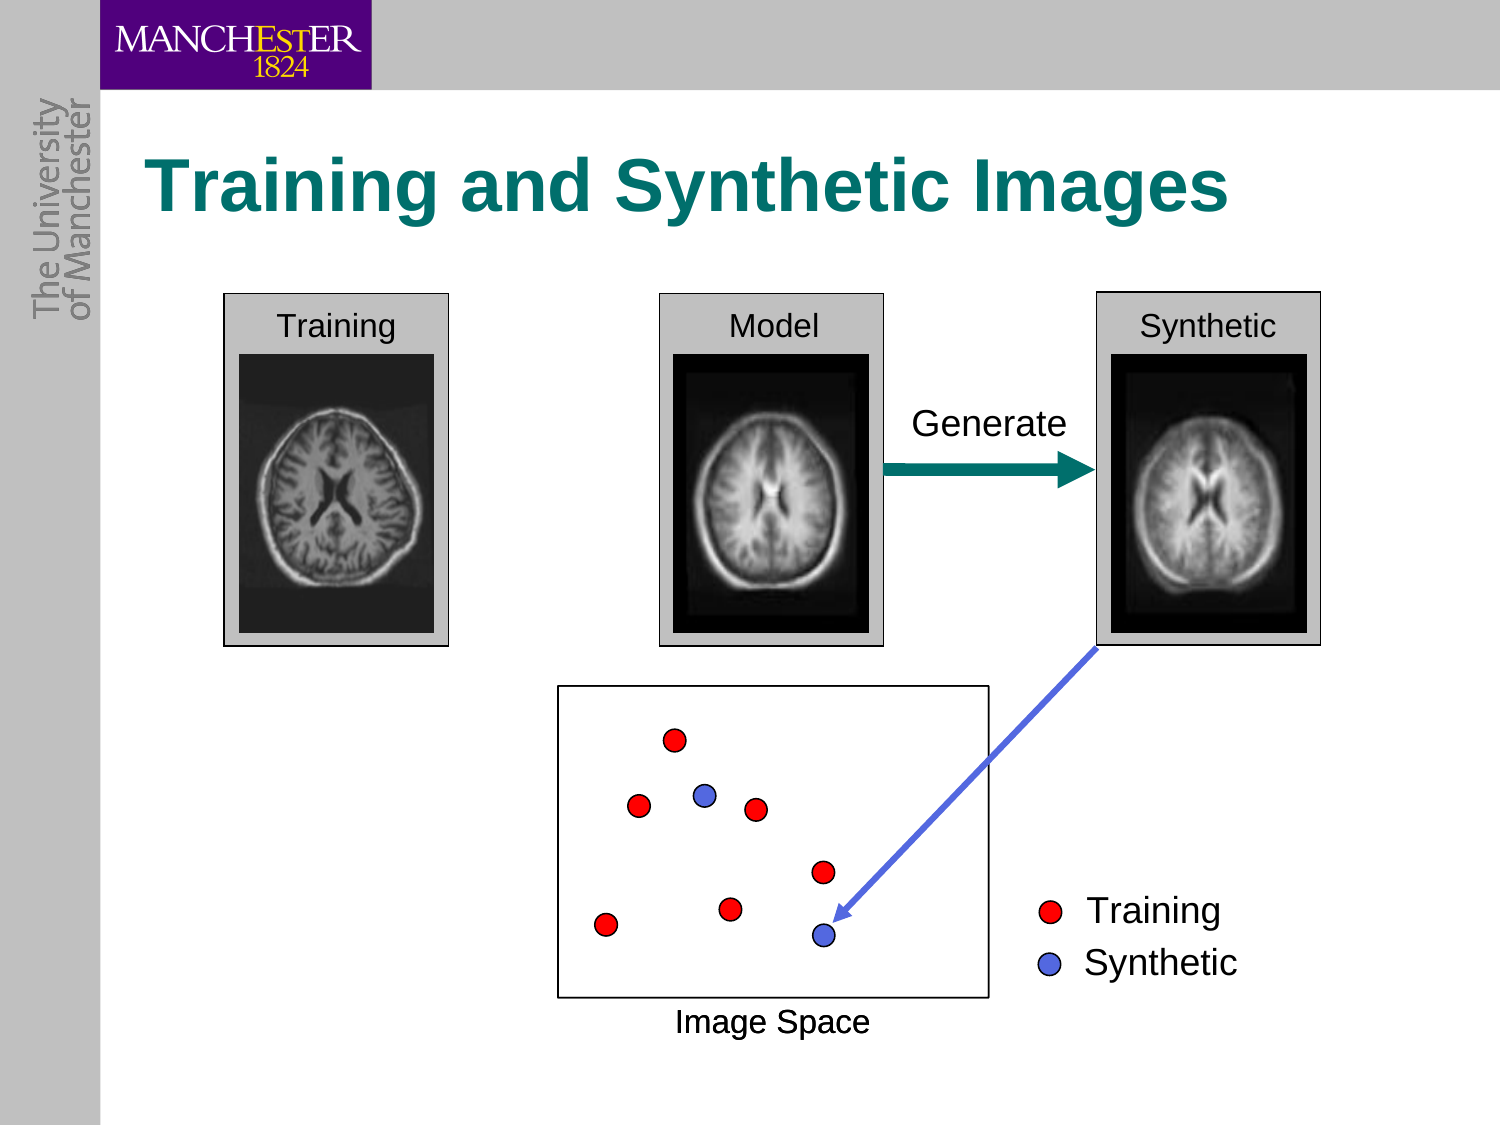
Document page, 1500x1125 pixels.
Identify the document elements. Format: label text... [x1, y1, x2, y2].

text_box [663, 729, 686, 752]
text_box Training [261, 299, 412, 353]
picture [239, 354, 434, 633]
text_box Synthetic [1069, 936, 1254, 991]
text_box Model [714, 299, 835, 353]
text_box [1096, 291, 1321, 645]
text_box [812, 924, 835, 947]
title Training and Synthetic Images [129, 120, 1406, 251]
picture [0, 0, 372, 320]
text_box [224, 293, 449, 647]
text_box [1039, 901, 1062, 924]
text_box [659, 293, 884, 647]
text_box [693, 784, 716, 808]
text_box [1038, 953, 1061, 976]
text_box Image Space [660, 995, 887, 1049]
text_box Generate [896, 395, 1084, 453]
text_box Synthetic [1124, 299, 1292, 353]
picture [1111, 354, 1307, 633]
text_box [719, 898, 742, 921]
text_box [627, 794, 651, 818]
text_box [744, 798, 768, 822]
picture [673, 354, 869, 633]
text_box [594, 913, 618, 937]
text_box [812, 861, 835, 884]
text_box Training [1071, 884, 1238, 936]
